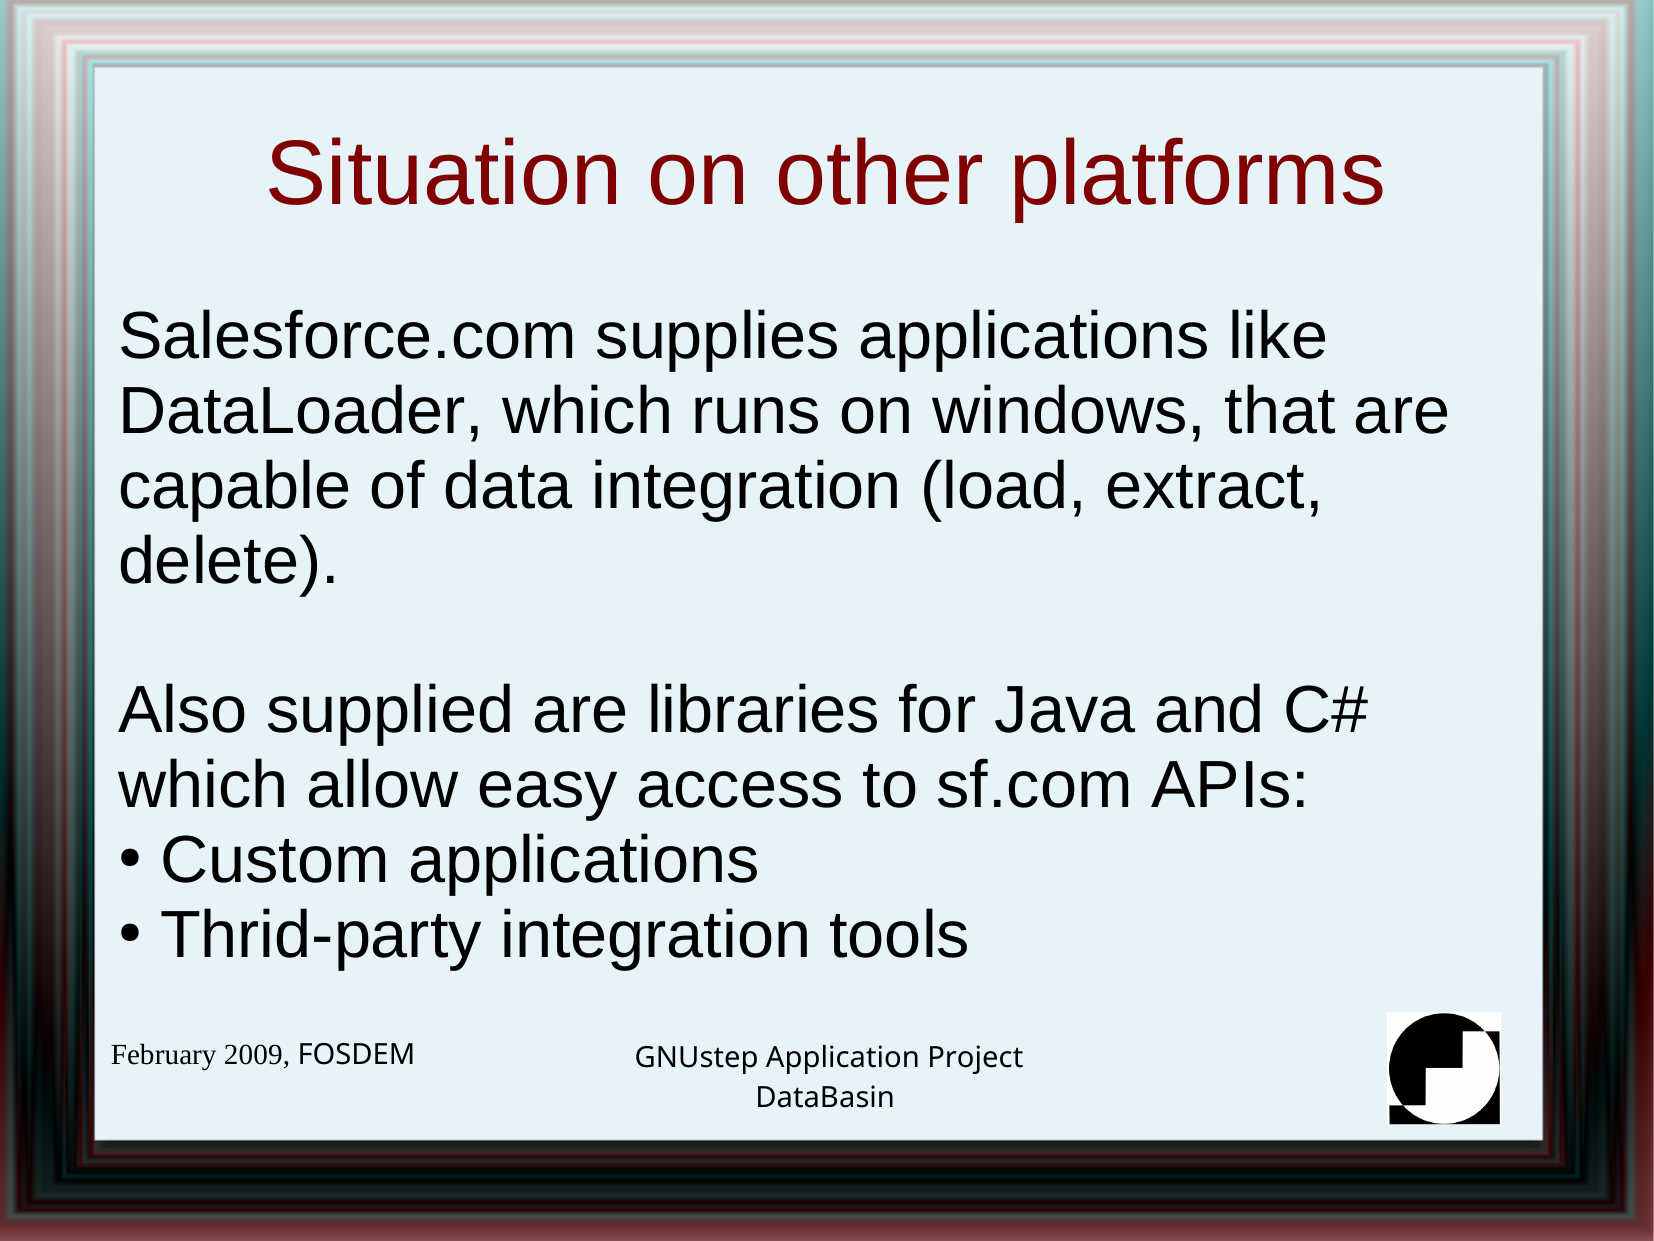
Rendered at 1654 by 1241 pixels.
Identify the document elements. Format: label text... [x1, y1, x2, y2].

picture [0, 0, 1654, 1241]
title Situation on other platforms [118, 95, 1536, 250]
subtitle Salesforce.com supplies applications like DataLoader, which runs on windows, that are capable of data integration (load, extract, delete). Also supplied are libraries for Java and C# which allow easy access to sf.com APIs: Custom applications Thrid-party integration tools [118, 298, 1506, 972]
